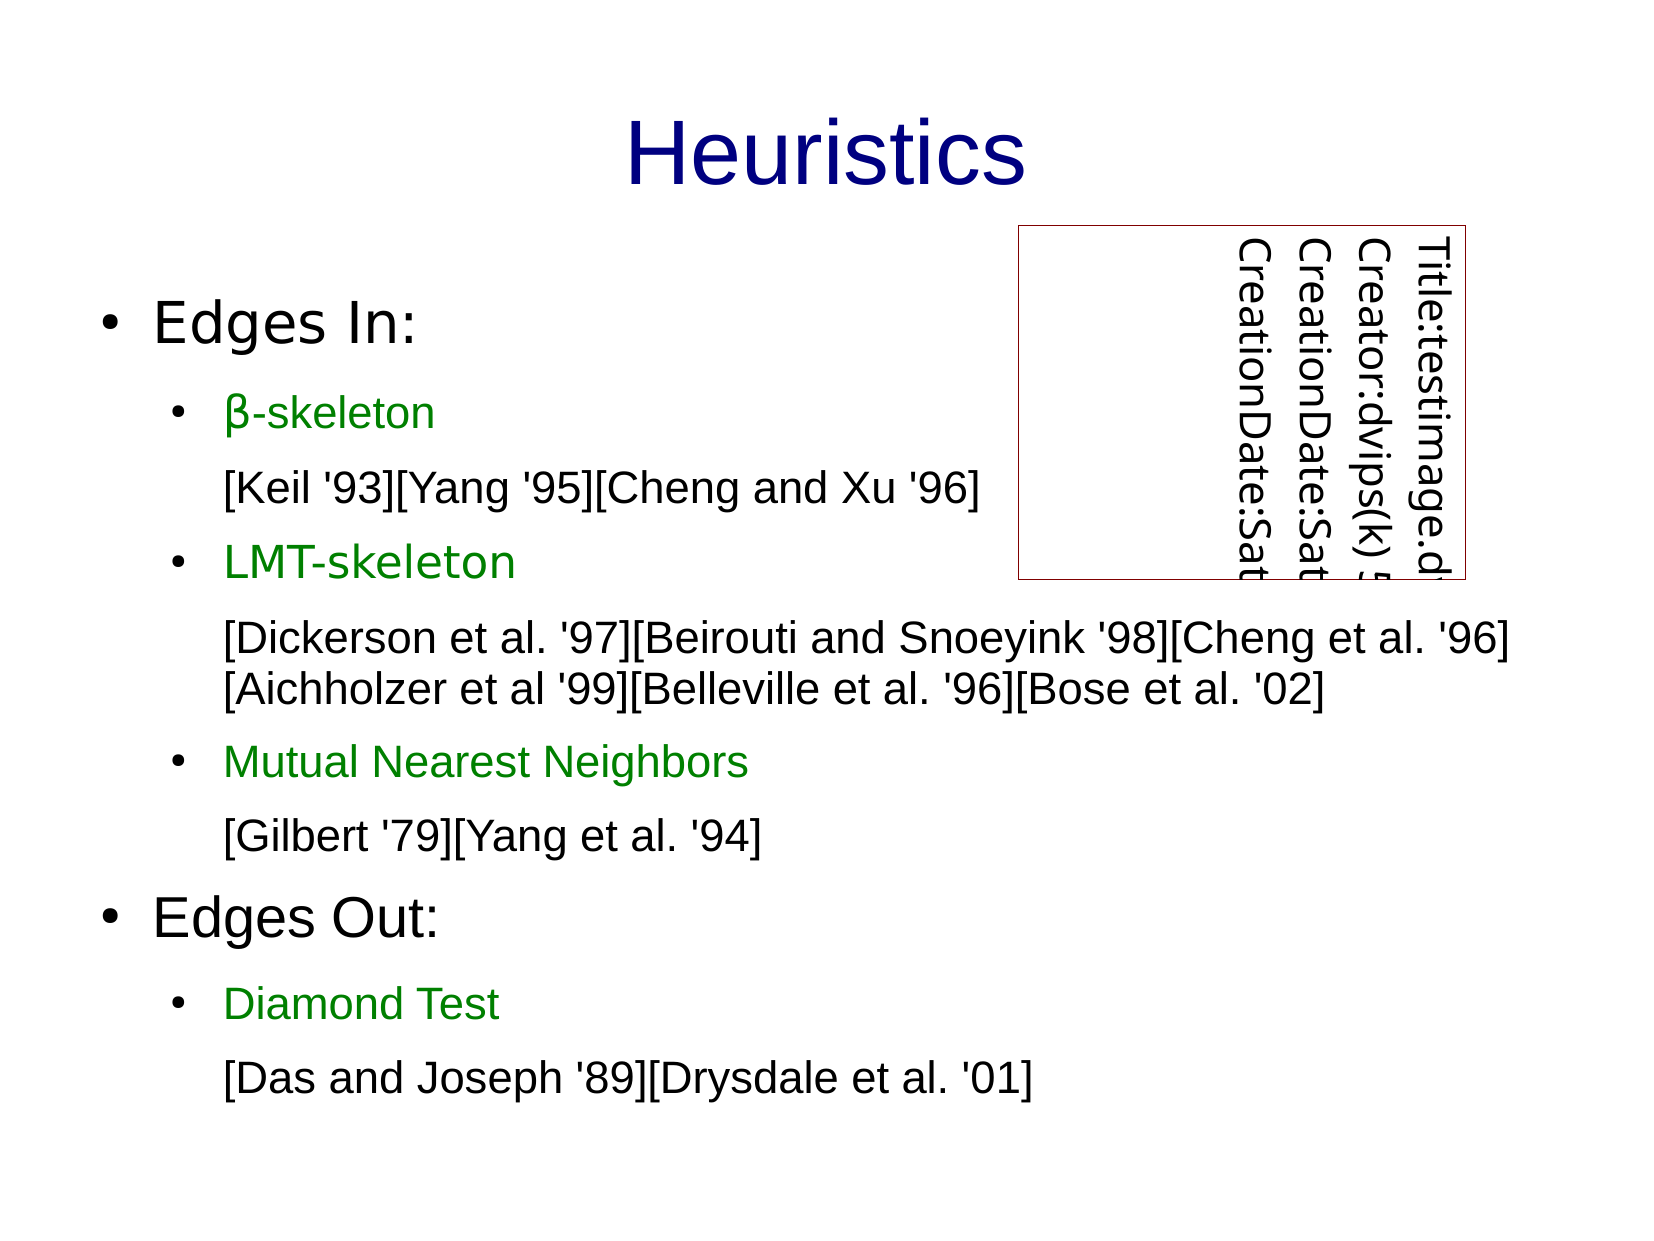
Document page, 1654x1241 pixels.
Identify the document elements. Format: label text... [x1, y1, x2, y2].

picture [1017, 222, 1468, 580]
list Edges In: β-skeleton [Keil '93][Yang '95][Cheng and Xu '96] LMT-skeleton [Dickerson et al. '97][Beirouti and Snoeyink '98][Cheng et al. '96][Aichholzer et al '99][Belleville et al. '96][Bose et al. '02] Mutual Nearest Neighbors [Gilbert '79][Yang et al. '94] Edges Out: Diamond Test [Das and Joseph '89][Drysdale et al. '01] [82, 290, 1571, 1109]
title Heuristics [82, 49, 1571, 257]
